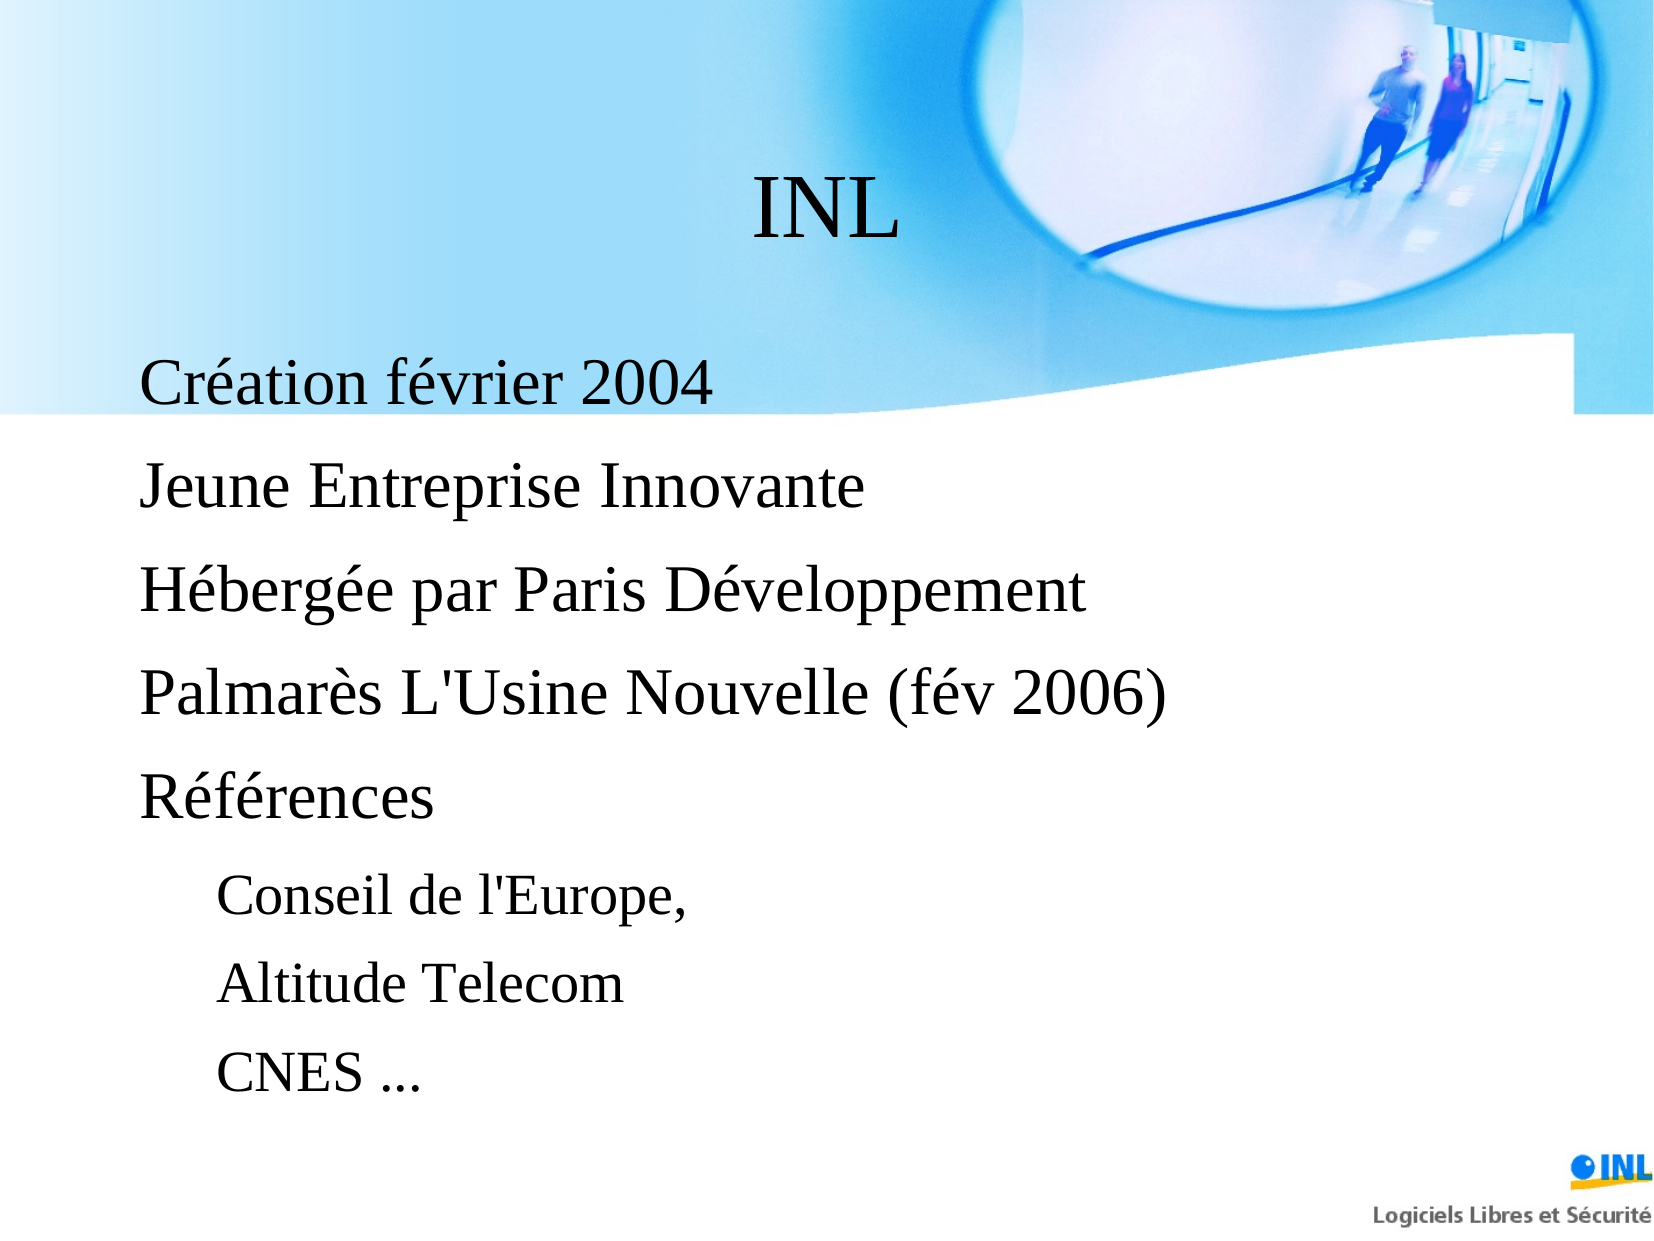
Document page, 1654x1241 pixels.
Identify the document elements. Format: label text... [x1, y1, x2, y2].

list Création février 2004 Jeune Entreprise Innovante Hébergée par Paris Développement Palmarès L'Usine Nouvelle (fév 2006) Références Conseil de l'Europe, Altitude Telecom CNES ... [121, 344, 1534, 1127]
title INL [121, 102, 1534, 311]
picture [0, 0, 1654, 1241]
